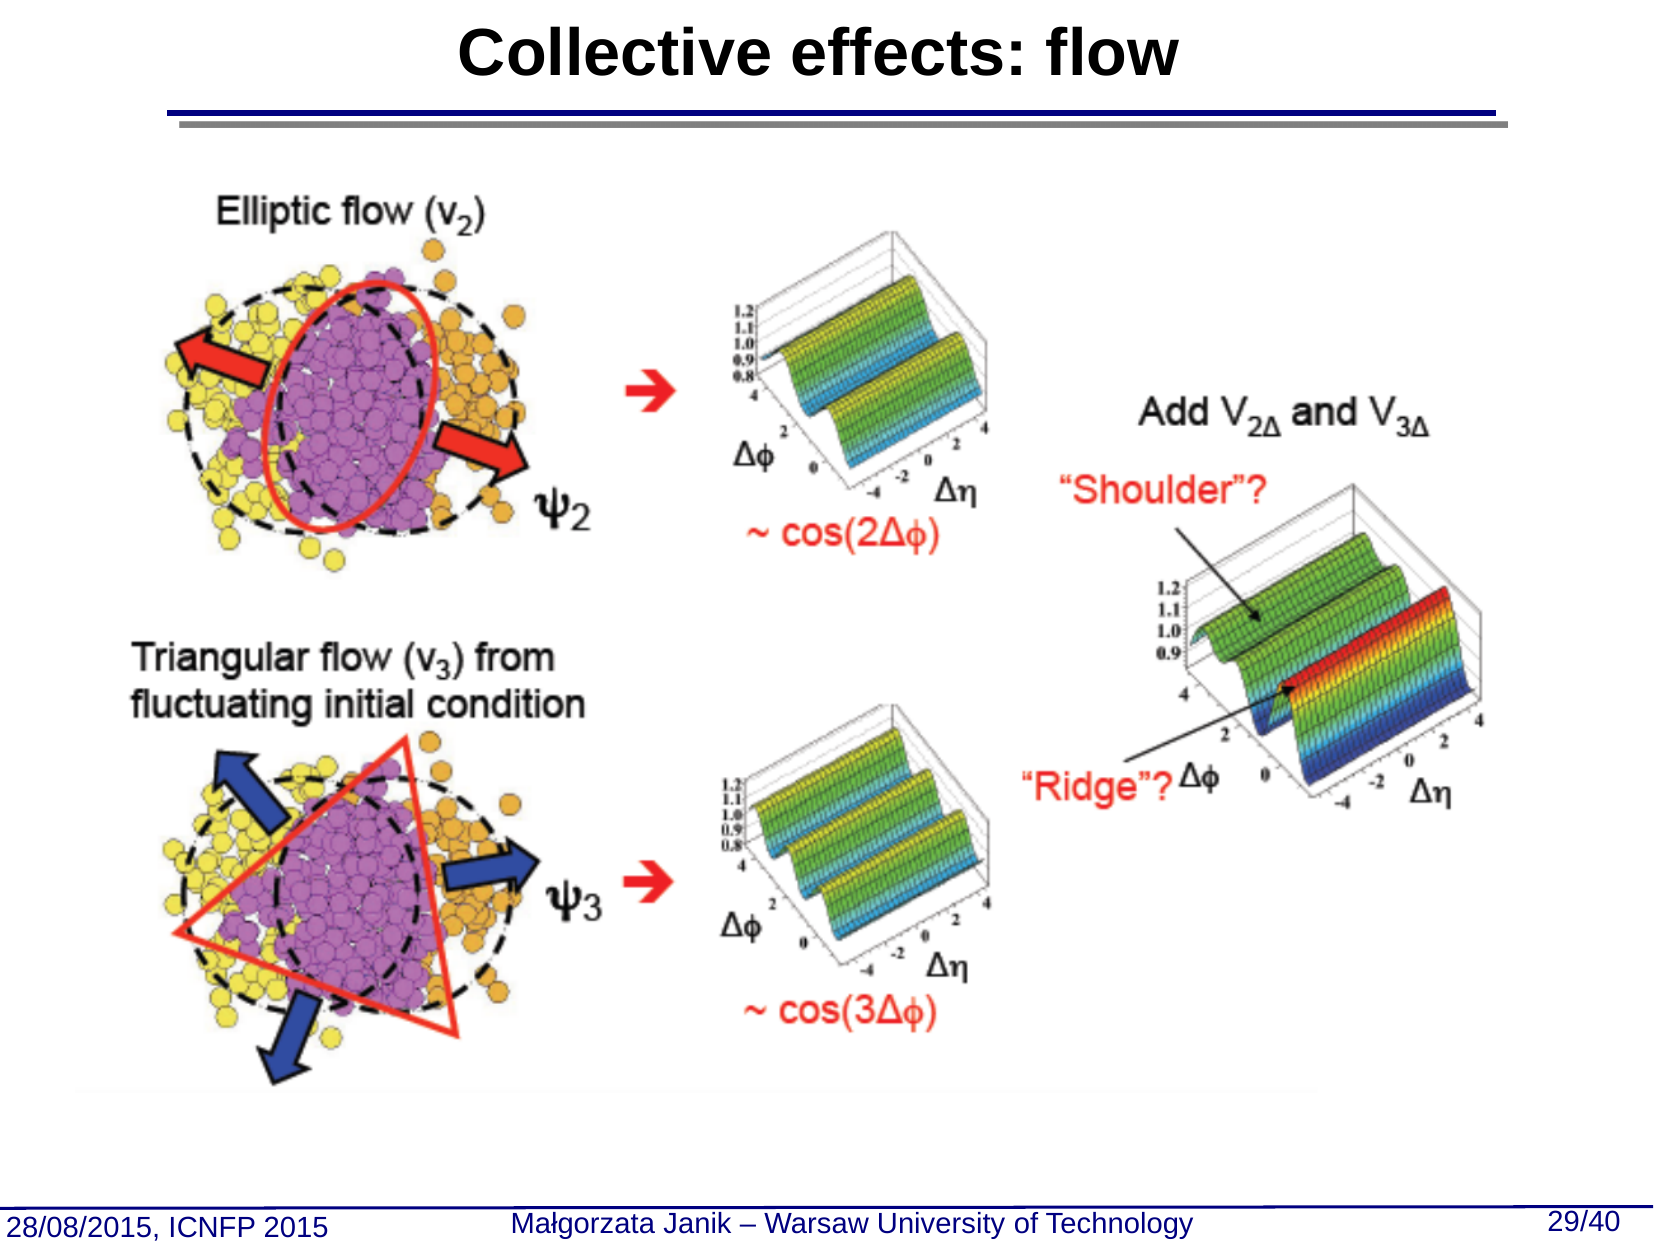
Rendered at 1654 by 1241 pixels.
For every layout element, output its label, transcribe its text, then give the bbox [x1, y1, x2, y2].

picture [75, 179, 1563, 1094]
title Collective effects: flow [75, 0, 1563, 128]
